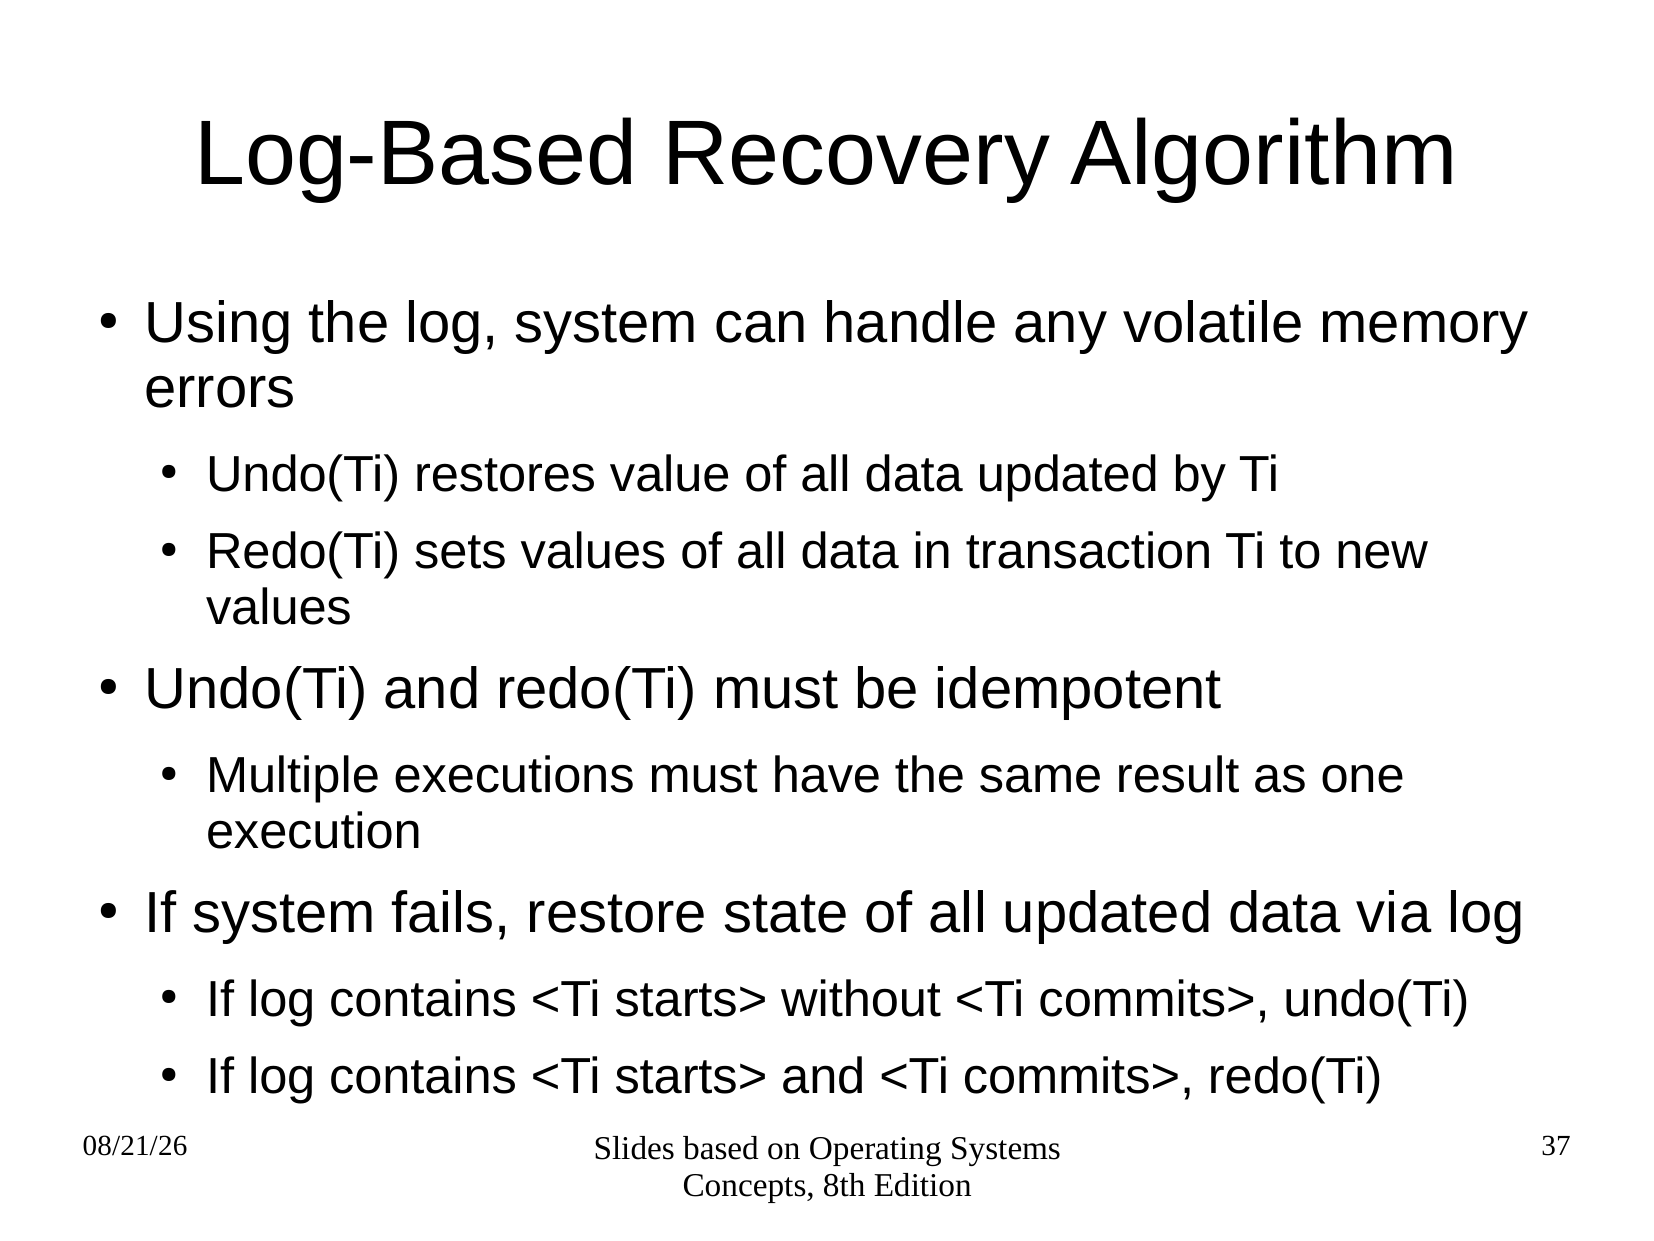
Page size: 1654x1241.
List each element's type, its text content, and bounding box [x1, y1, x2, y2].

title Log-Based Recovery Algorithm [82, 49, 1571, 257]
list Using the log, system can handle any volatile memory errors Undo(Ti) restores value of all data updated by Ti Redo(Ti) sets values of all data in transaction Ti to new values Undo(Ti) and redo(Ti) must be idempotent Multiple executions must have the same result as one execution If system fails, restore state of all updated data via log If log contains <Ti starts> without <Ti commits>, undo(Ti) If log contains <Ti starts> and <Ti commits>, redo(Ti) [82, 290, 1571, 1109]
